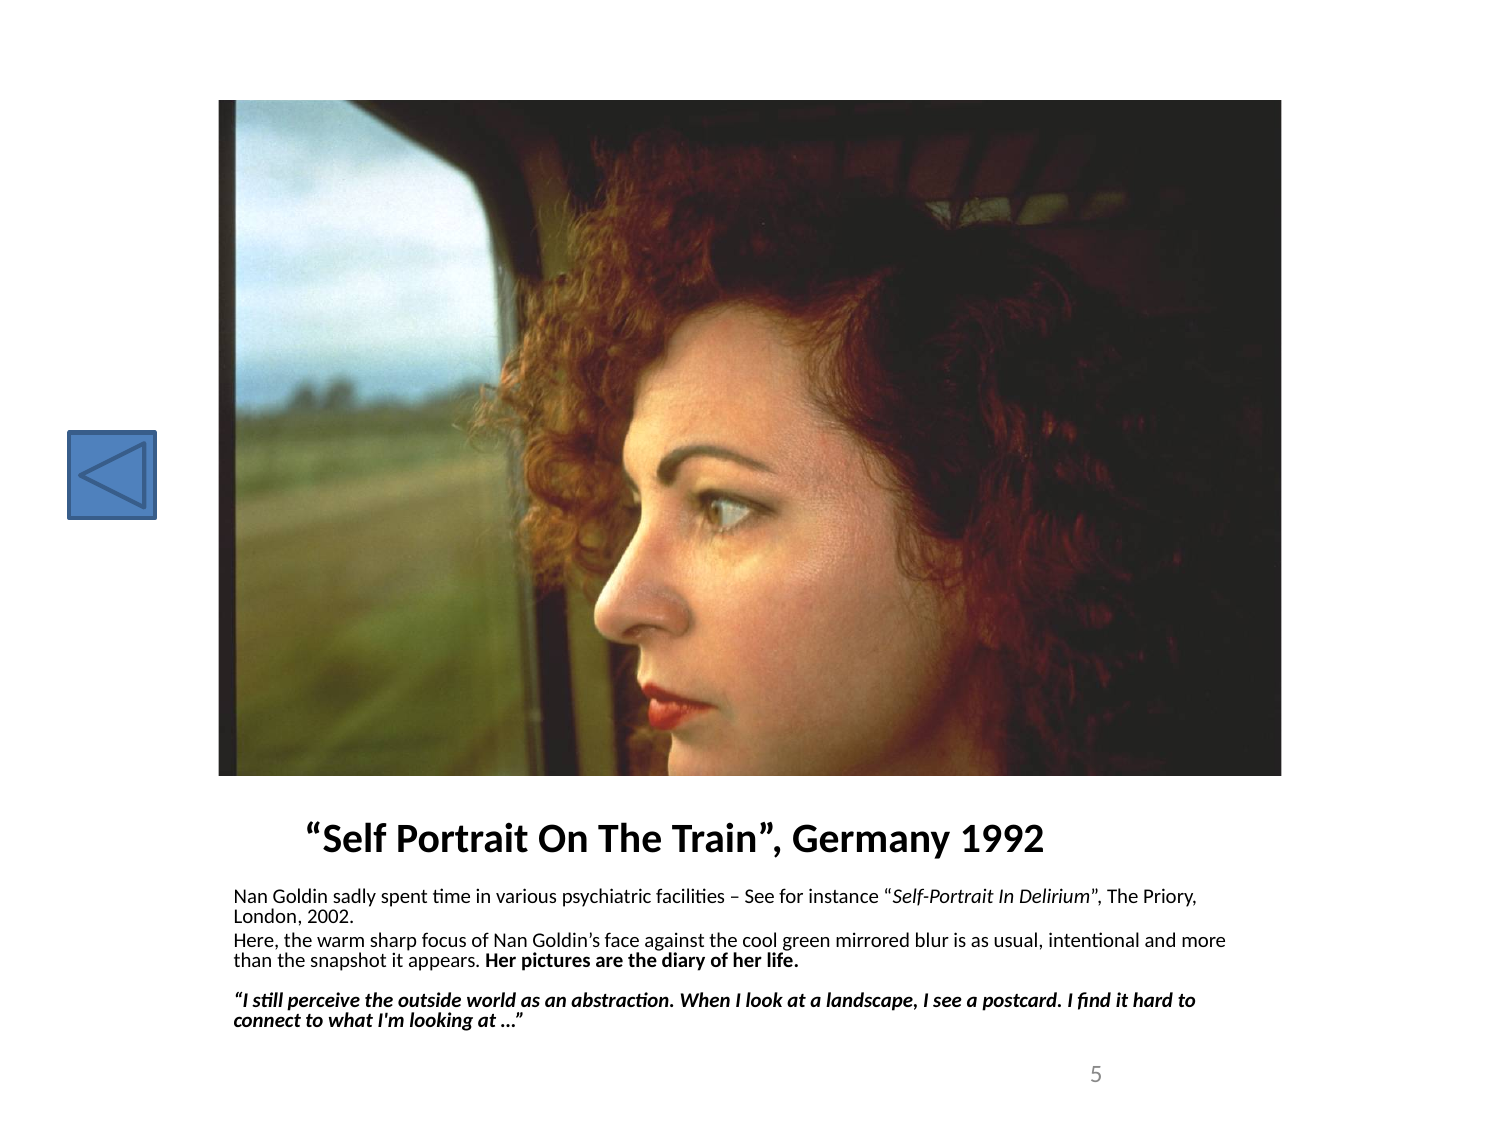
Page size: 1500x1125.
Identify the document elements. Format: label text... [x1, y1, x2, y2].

text_box [69, 432, 155, 519]
title “Self Portrait On The Train”, Germany 1992 [289, 776, 1190, 869]
text_box 5 [1074, 1042, 1426, 1103]
picture [218, 100, 1282, 776]
list Nan Goldin sadly spent time in various psychiatric facilities – See for instance “Self-Portrait In Delirium”, The Priory, London, 2002. Here, the warm sharp focus of Nan Goldin’s face against the cool green mirrored blur is as usual, intentional and more than the snapshot it appears. Her pictures are the diary of her life. “I still perceive the outside world as an abstraction. When I look at a landscape, I see a postcard. I find it hard to connect to what I'm looking at …” [218, 880, 1282, 1047]
